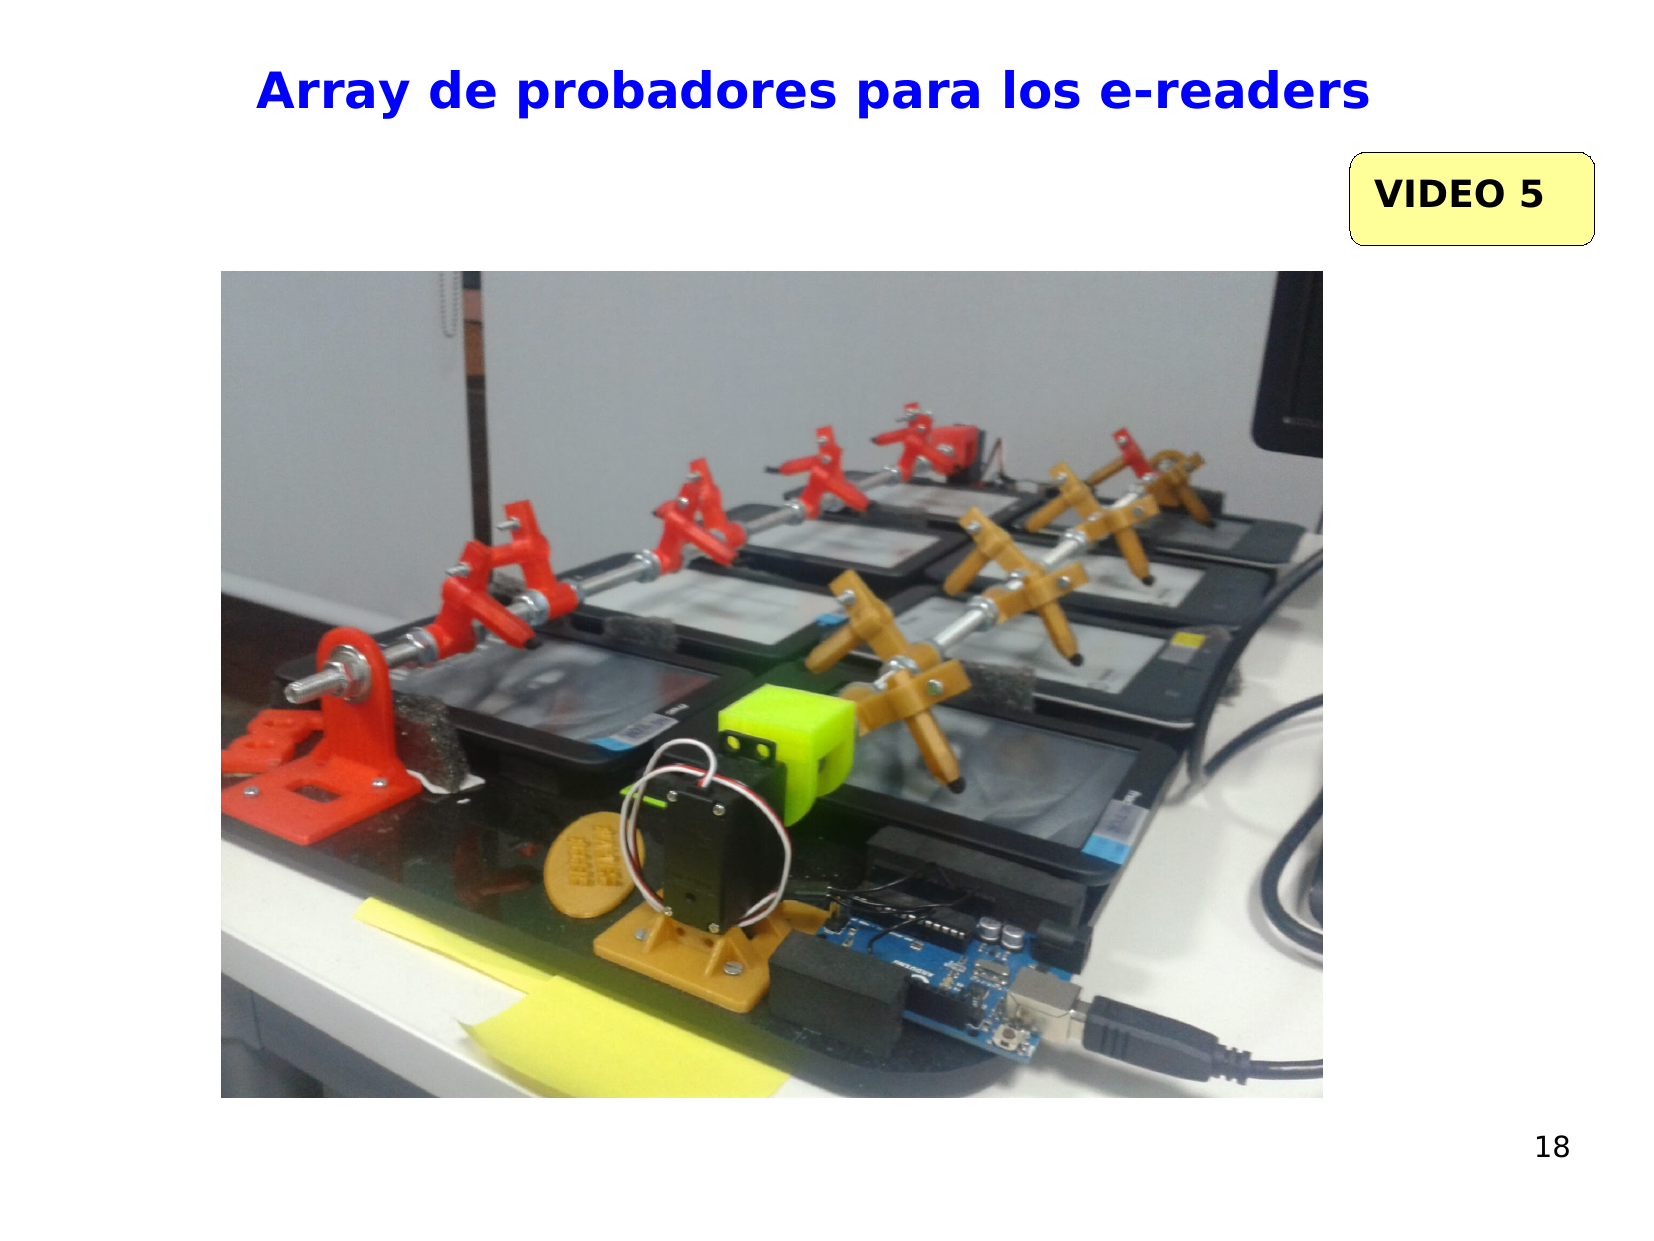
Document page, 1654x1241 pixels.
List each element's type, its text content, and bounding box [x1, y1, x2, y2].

text_box Array de probadores para los e-readers [241, 54, 1387, 128]
text_box VIDEO 5 [1346, 165, 1595, 229]
text_box [1350, 152, 1595, 165]
picture [221, 271, 1323, 1098]
text_box [1349, 229, 1595, 246]
